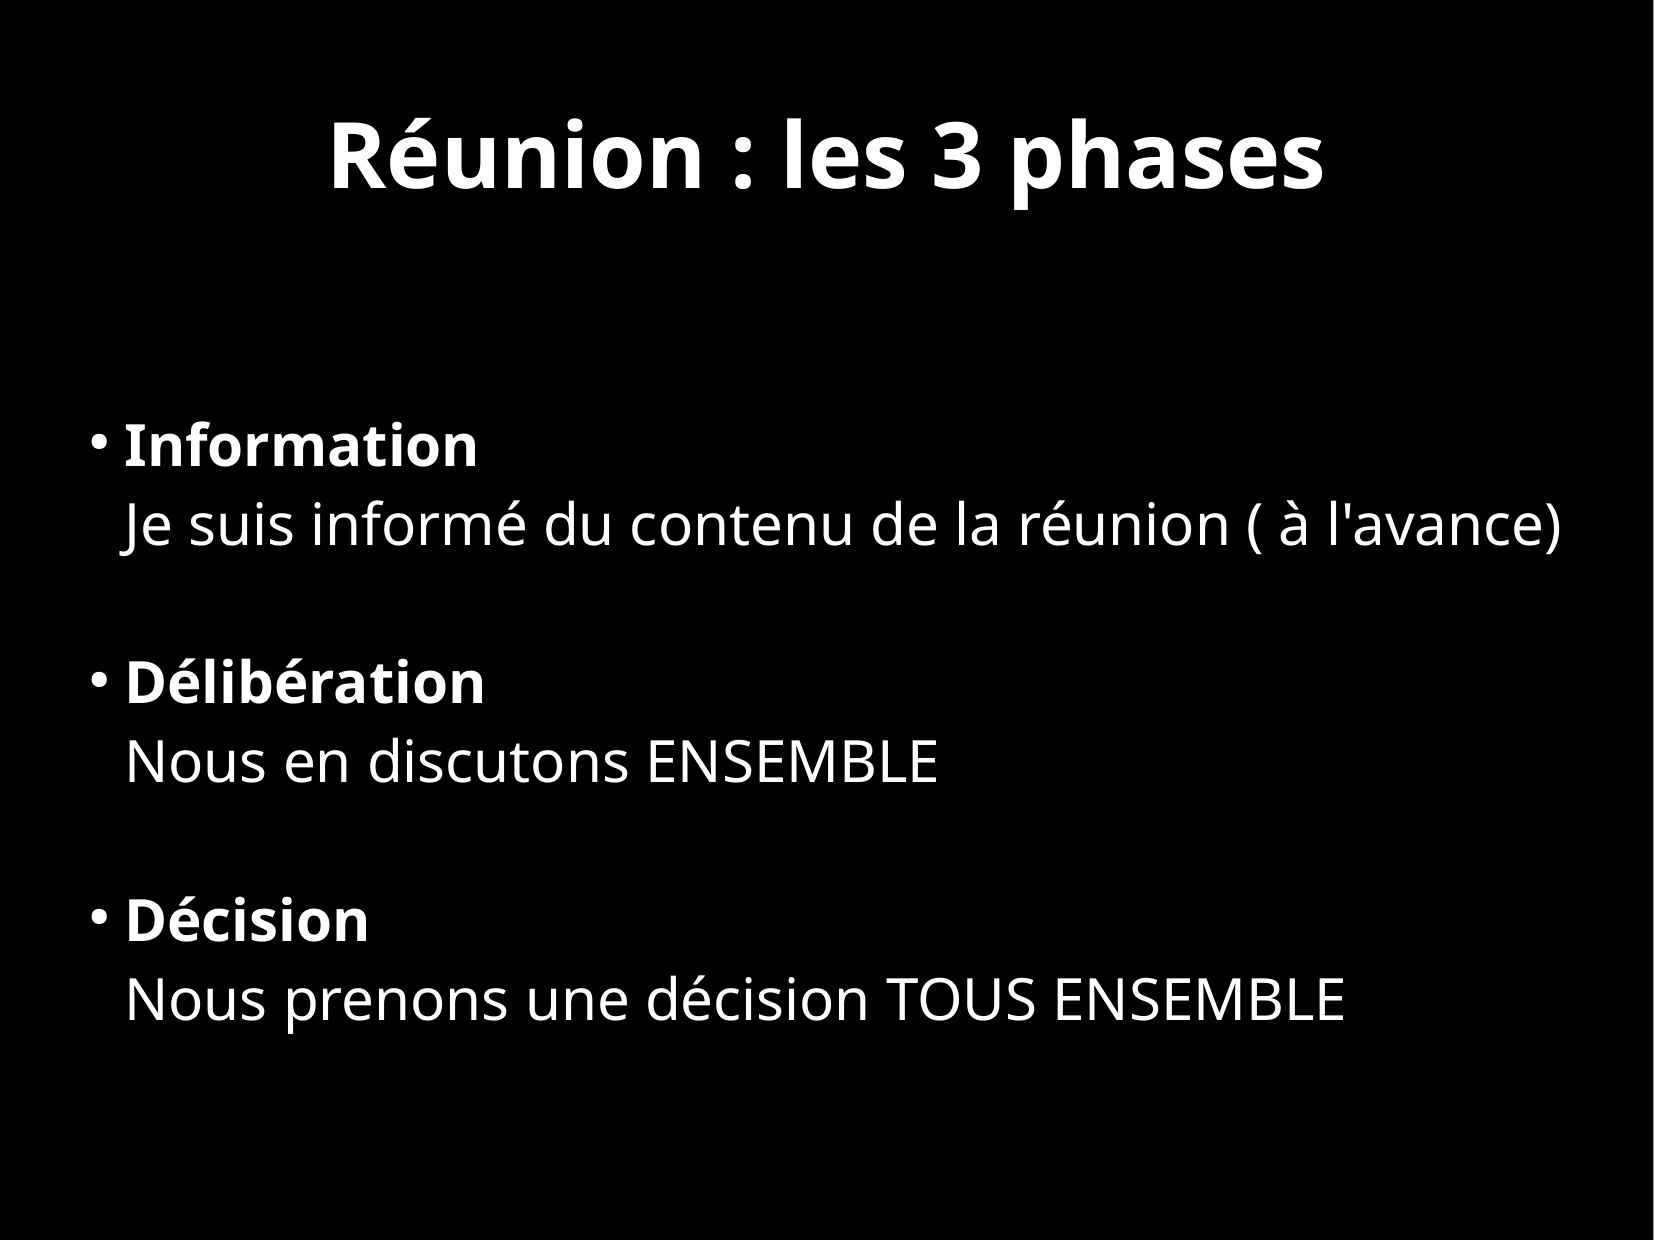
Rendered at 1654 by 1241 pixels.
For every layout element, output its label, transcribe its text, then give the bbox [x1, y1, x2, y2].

title Réunion : les 3 phases [82, 43, 1571, 263]
subtitle Information Je suis informé du contenu de la réunion ( à l'avance) Délibération Nous en discutons ENSEMBLE Décision Nous prenons une décision TOUS ENSEMBLE [82, 283, 1571, 1158]
